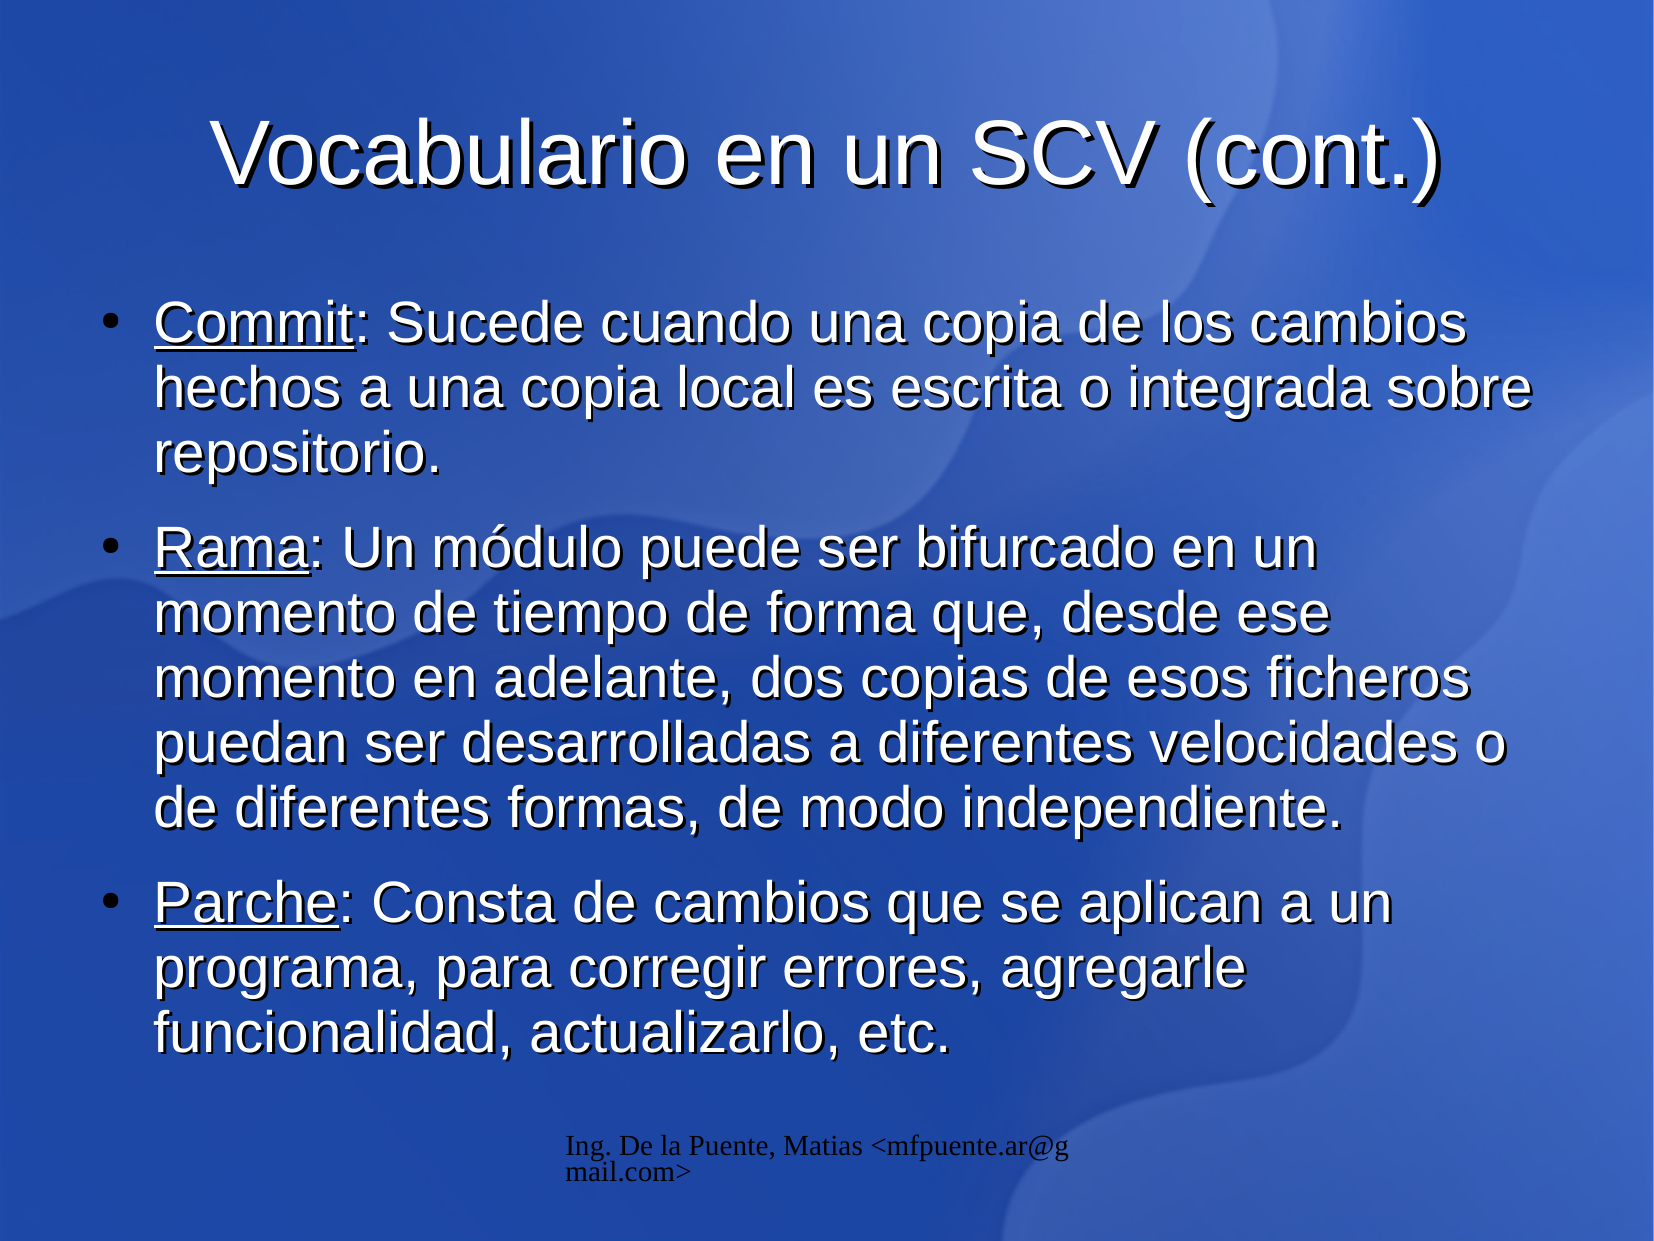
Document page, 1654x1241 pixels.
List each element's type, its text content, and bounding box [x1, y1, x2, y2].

title Vocabulario en un SCV (cont.) [82, 56, 1571, 250]
picture [0, 0, 1654, 1241]
list Commit: Sucede cuando una copia de los cambios hechos a una copia local es escrita o integrada sobre repositorio. Rama: Un módulo puede ser bifurcado en un momento de tiempo de forma que, desde ese momento en adelante, dos copias de esos ficheros puedan ser desarrolladas a diferentes velocidades o de diferentes formas, de modo independiente. Parche: Consta de cambios que se aplican a un programa, para corregir errores, agregarle funcionalidad, actualizarlo, etc. [82, 290, 1571, 1094]
